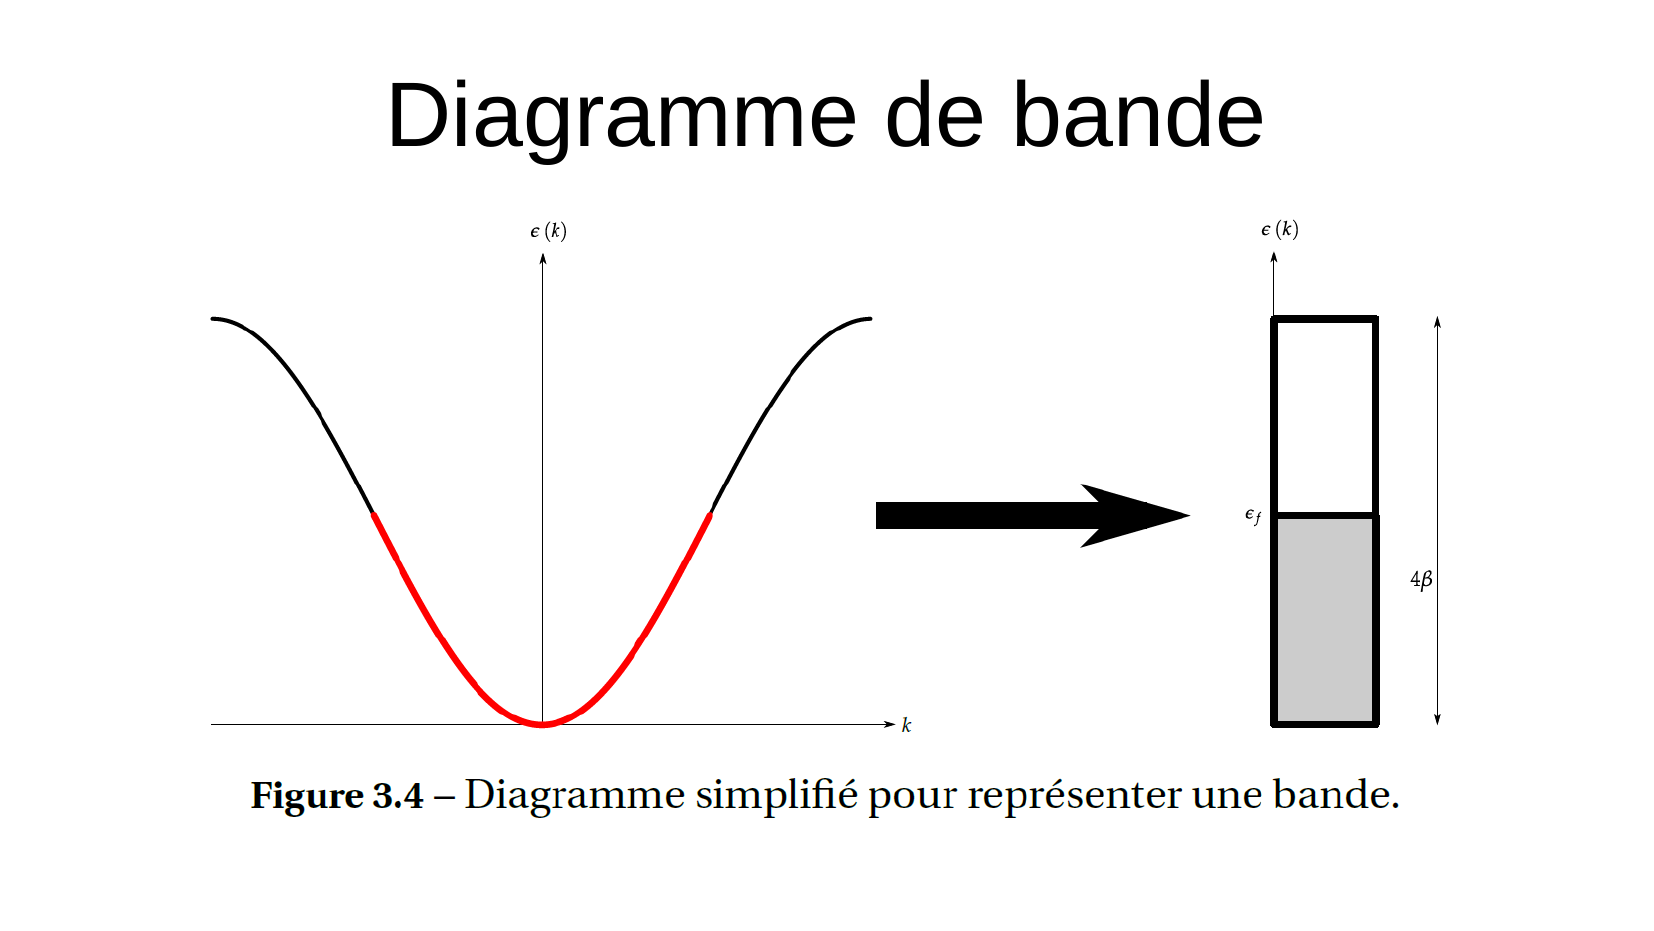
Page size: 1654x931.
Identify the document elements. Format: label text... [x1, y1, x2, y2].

picture [165, 177, 1495, 868]
title Diagramme de bande [82, 37, 1571, 193]
